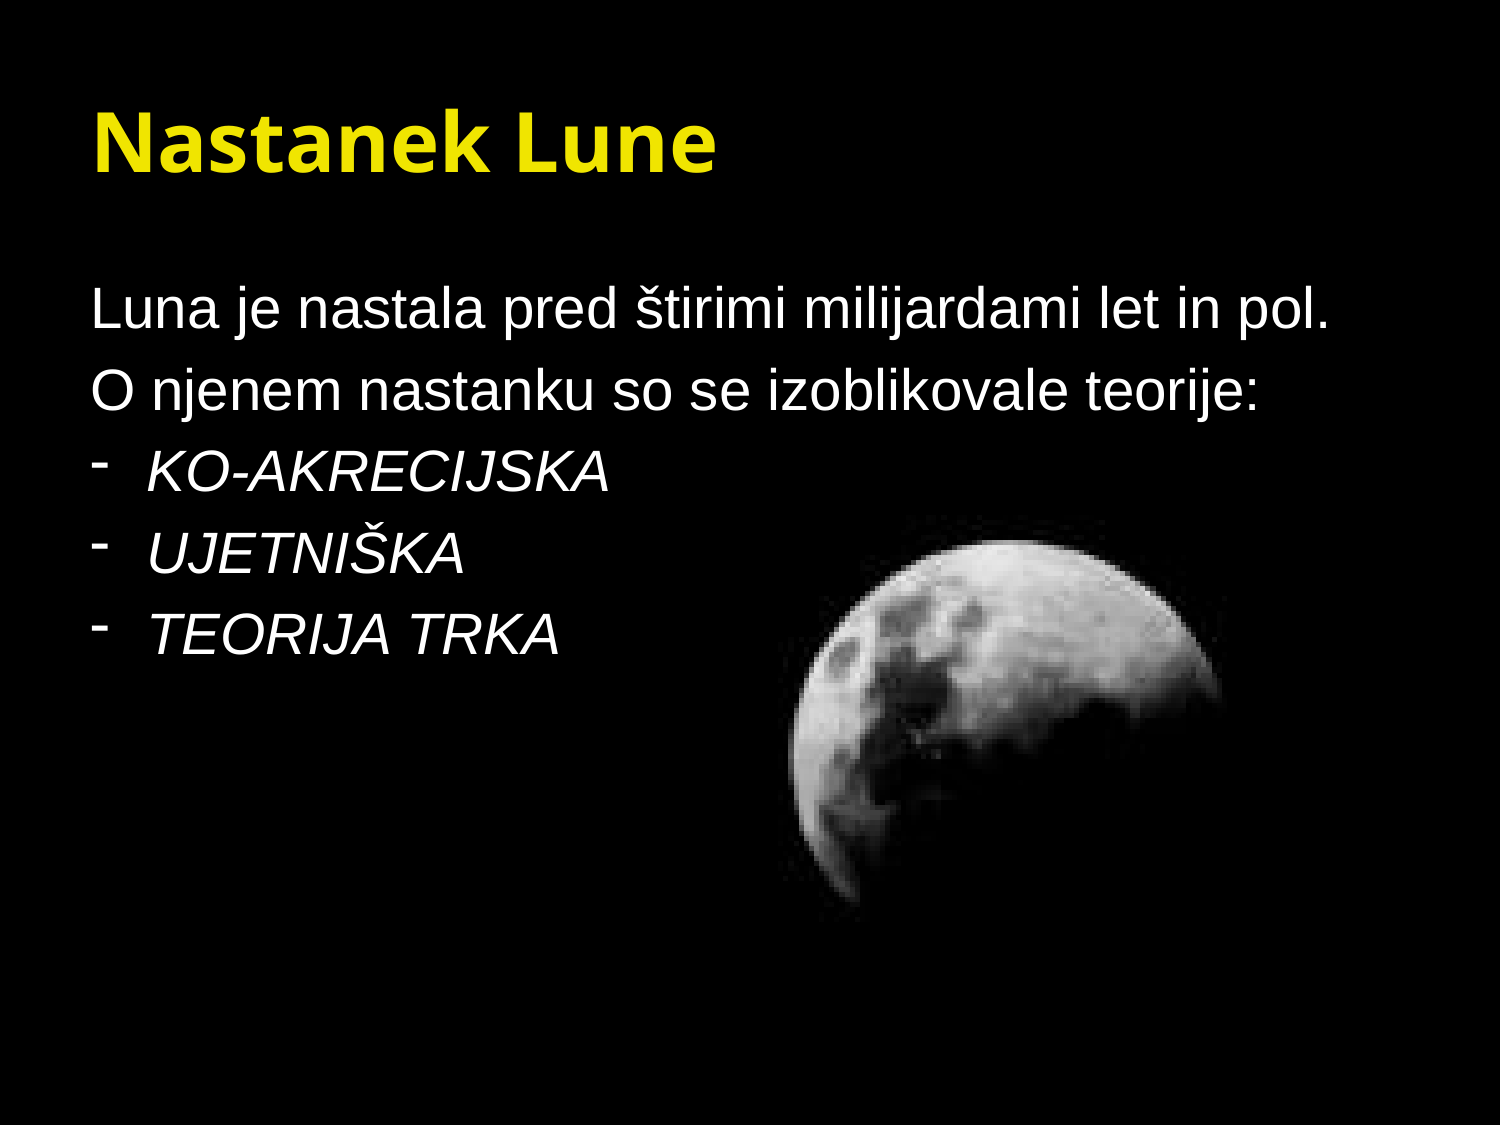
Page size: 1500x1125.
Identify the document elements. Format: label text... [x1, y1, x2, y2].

list Luna je nastala pred štirimi milijardami let in pol. O njenem nastanku so se izoblikovale teorije: KO-AKRECIJSKA UJETNIŠKA TEORIJA TRKA [75, 262, 1425, 693]
picture [738, 515, 1365, 989]
title Nastanek Lune [75, 45, 1425, 233]
